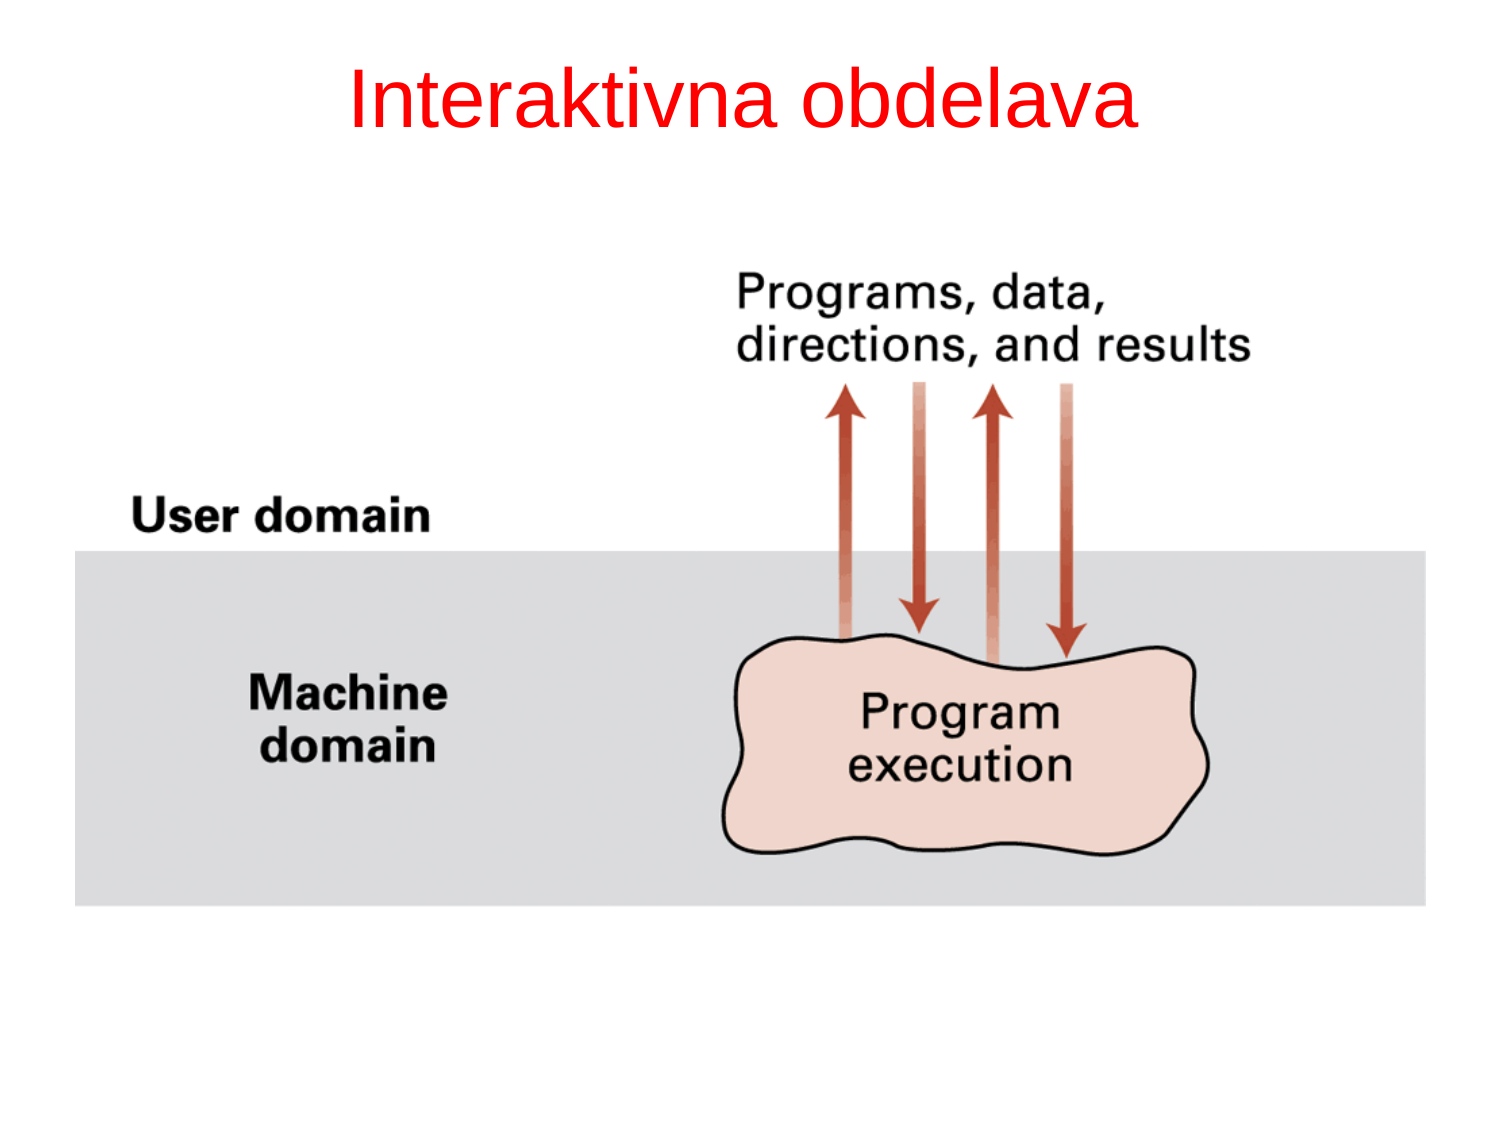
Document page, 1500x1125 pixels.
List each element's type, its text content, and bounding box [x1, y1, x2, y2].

picture [75, 262, 1426, 916]
title Interaktivna obdelava [67, 0, 1418, 188]
